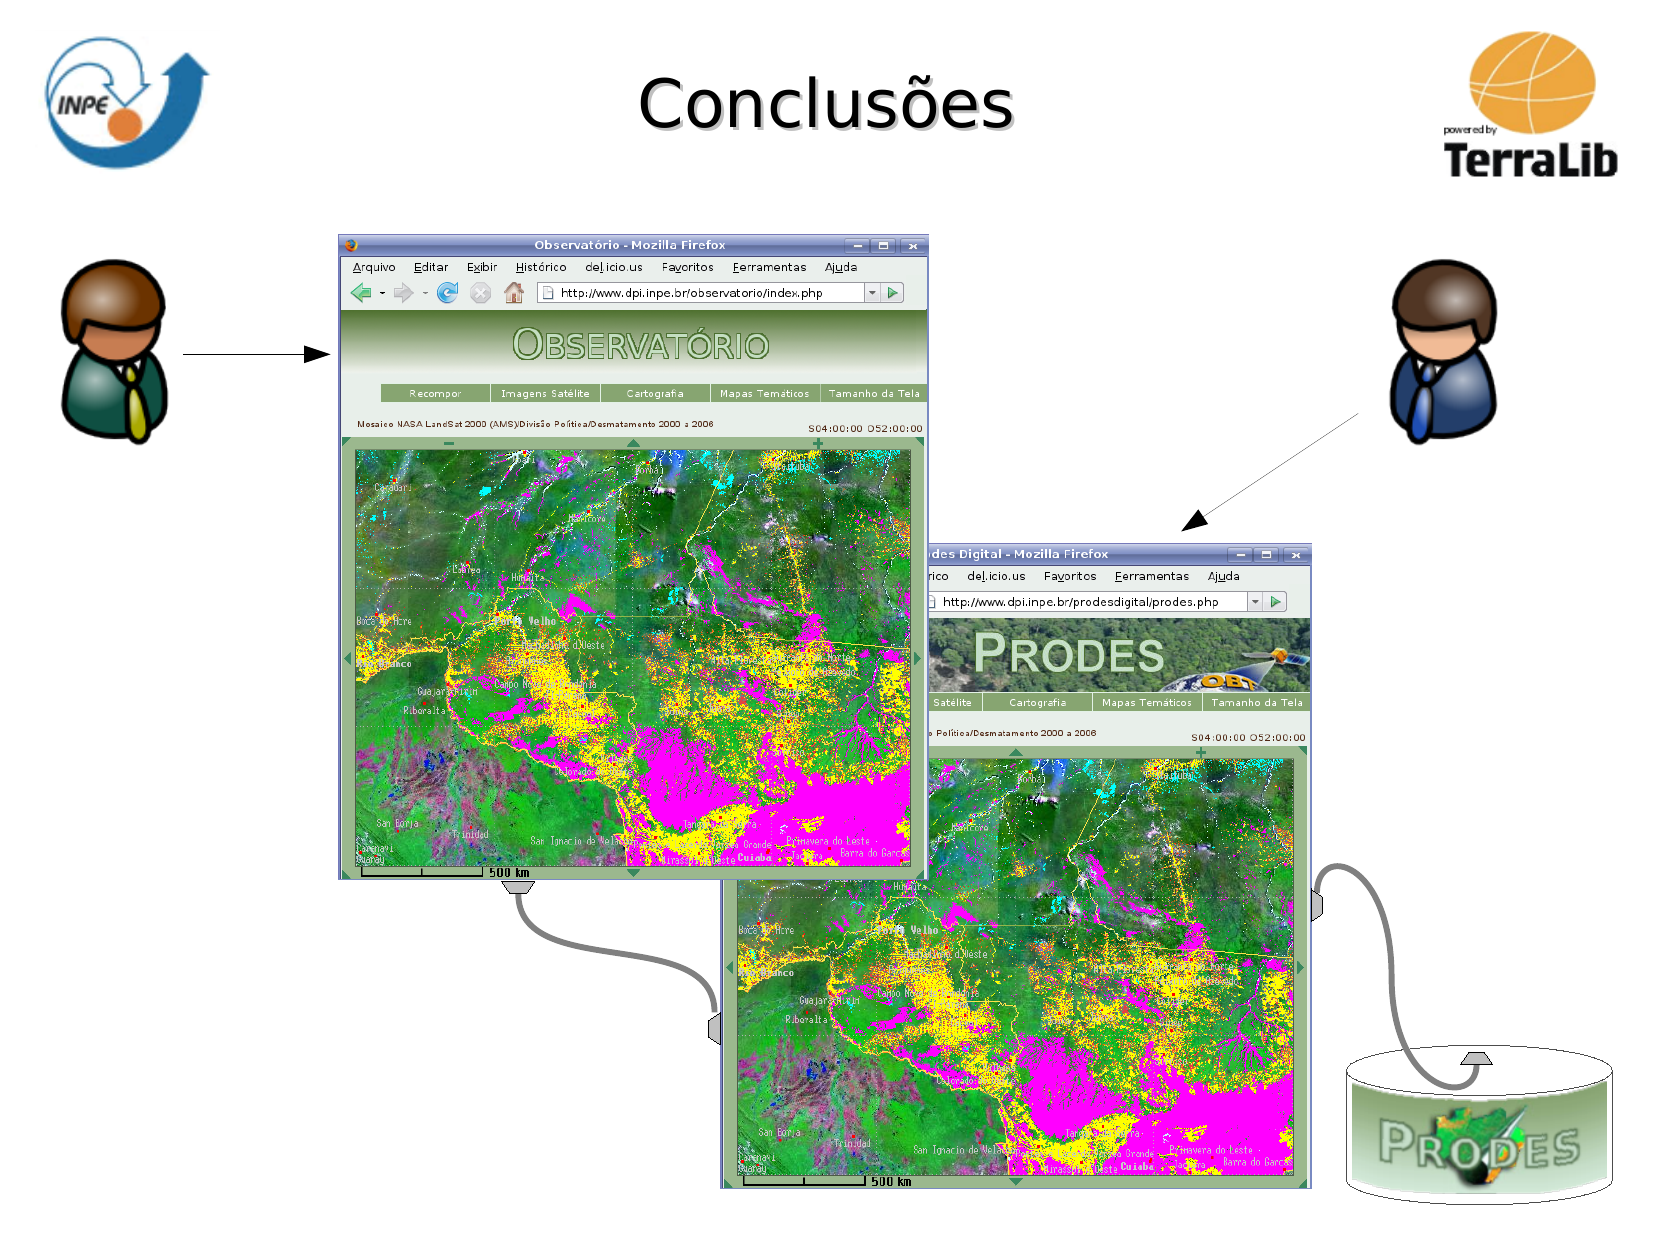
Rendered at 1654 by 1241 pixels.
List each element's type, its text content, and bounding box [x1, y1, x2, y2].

picture [338, 234, 1312, 1189]
picture [35, 29, 220, 178]
text_box [501, 881, 535, 894]
text_box [1311, 888, 1323, 922]
text_box [1410, 1045, 1613, 1187]
picture [1352, 1078, 1607, 1199]
picture [1345, 253, 1542, 449]
text_box [708, 1012, 721, 1045]
text_box [1346, 1049, 1423, 1187]
text_box [1394, 1199, 1565, 1205]
title Conclusões [206, 33, 1447, 176]
picture [17, 253, 213, 449]
picture [1437, 1078, 1468, 1084]
picture [1443, 29, 1619, 178]
